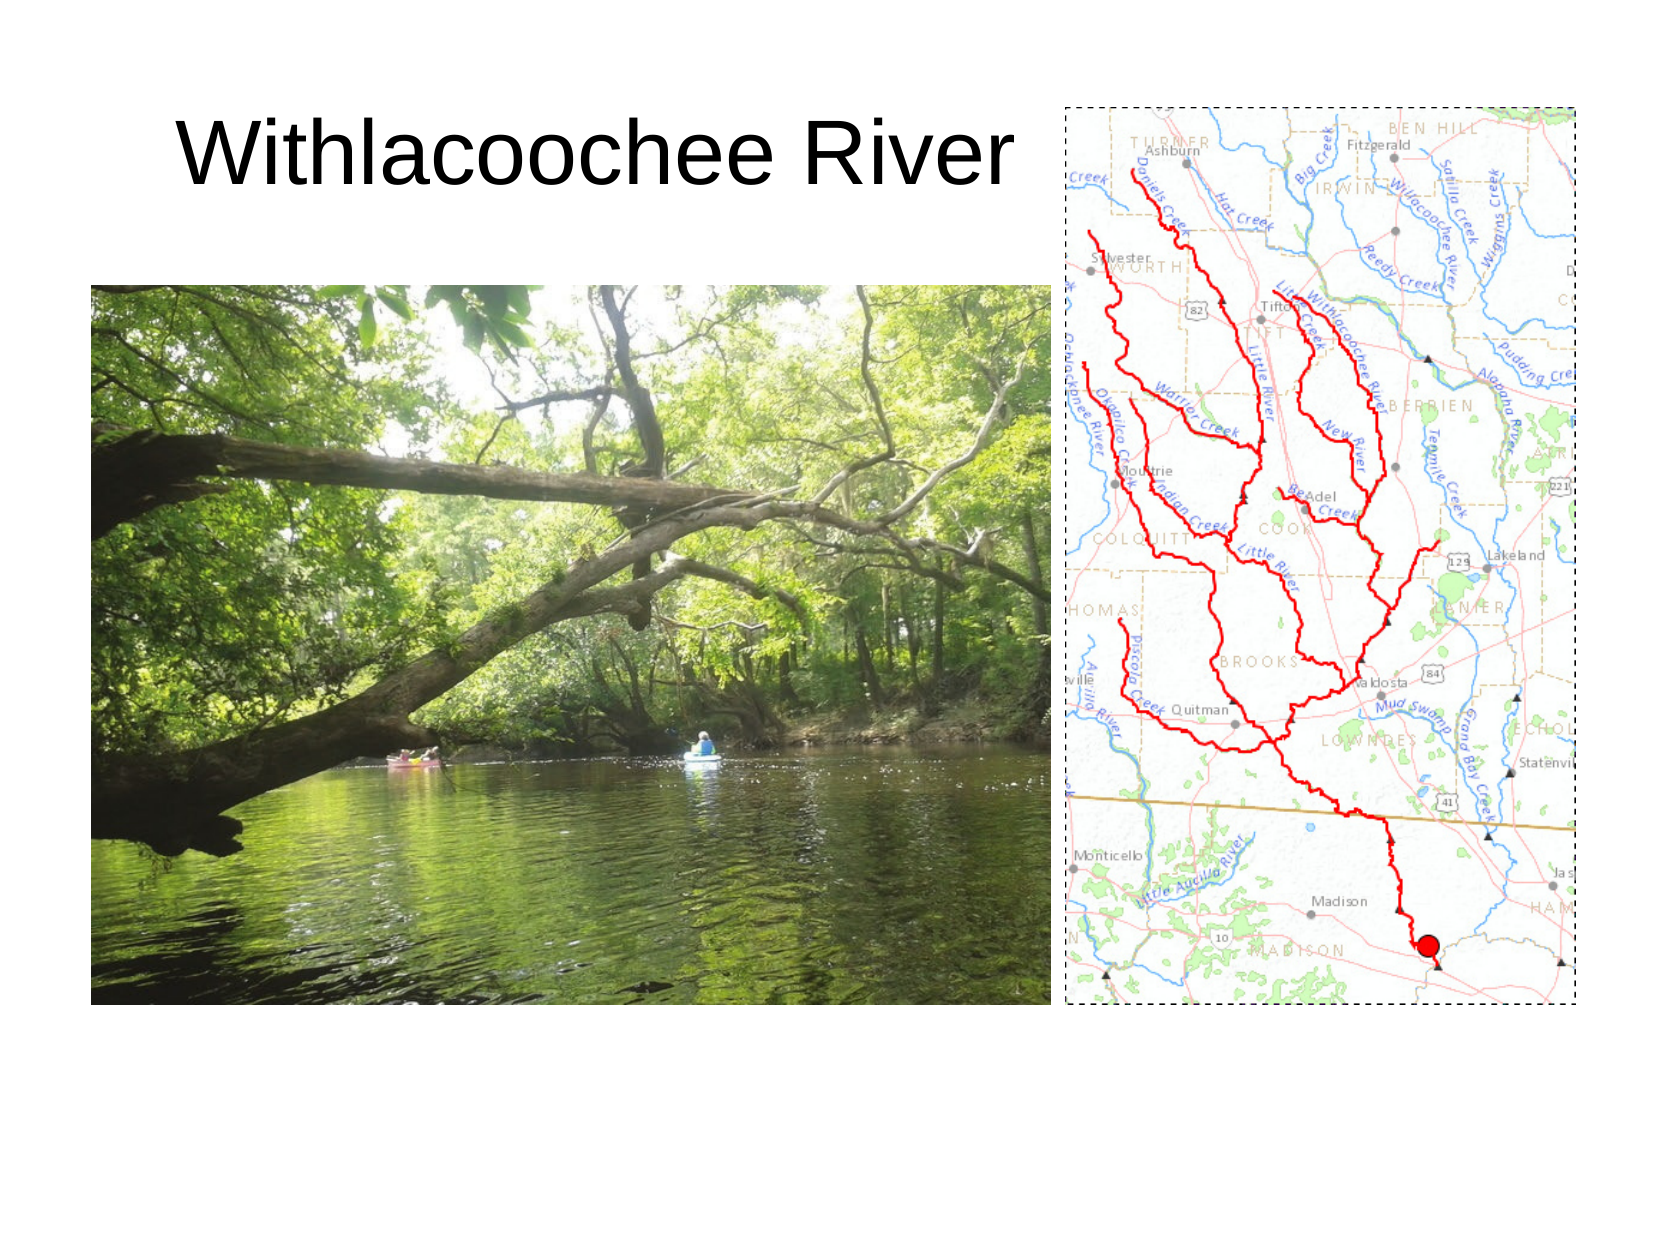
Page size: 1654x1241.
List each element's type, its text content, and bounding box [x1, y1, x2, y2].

title Withlacoochee River [82, 49, 1111, 257]
picture [91, 285, 1051, 1006]
picture [1065, 107, 1576, 1006]
